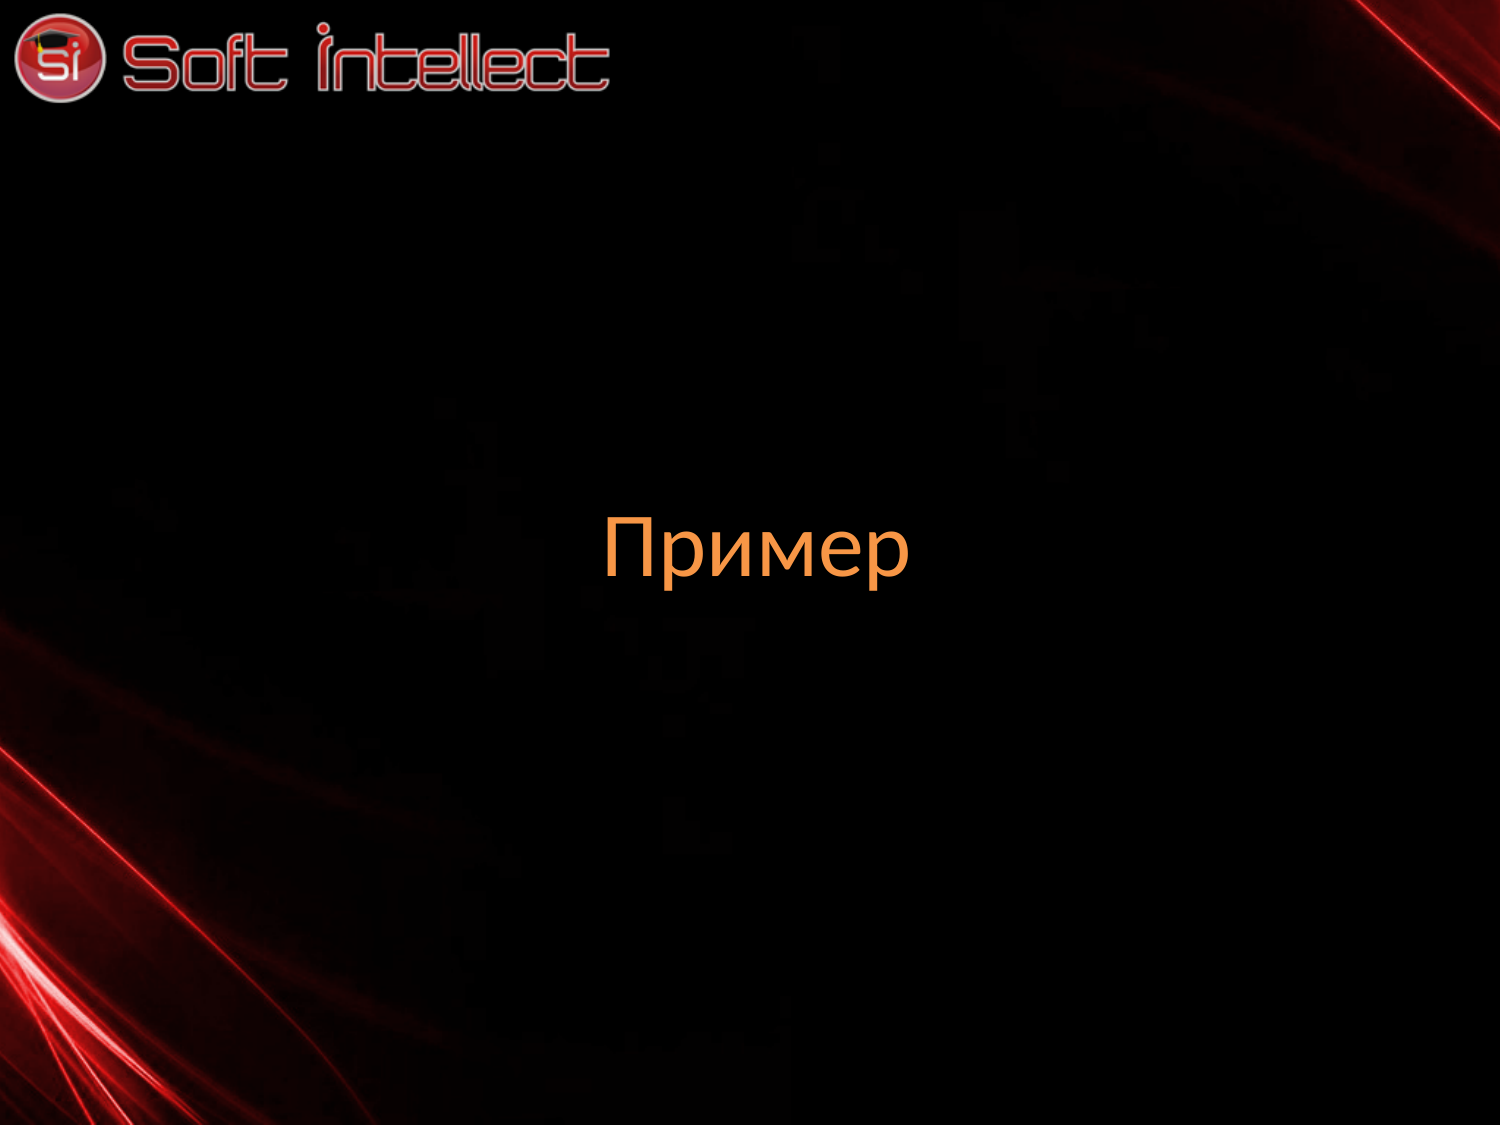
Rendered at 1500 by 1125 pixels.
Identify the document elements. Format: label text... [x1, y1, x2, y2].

picture [0, 0, 1500, 1125]
text_box Пример [119, 419, 1395, 660]
